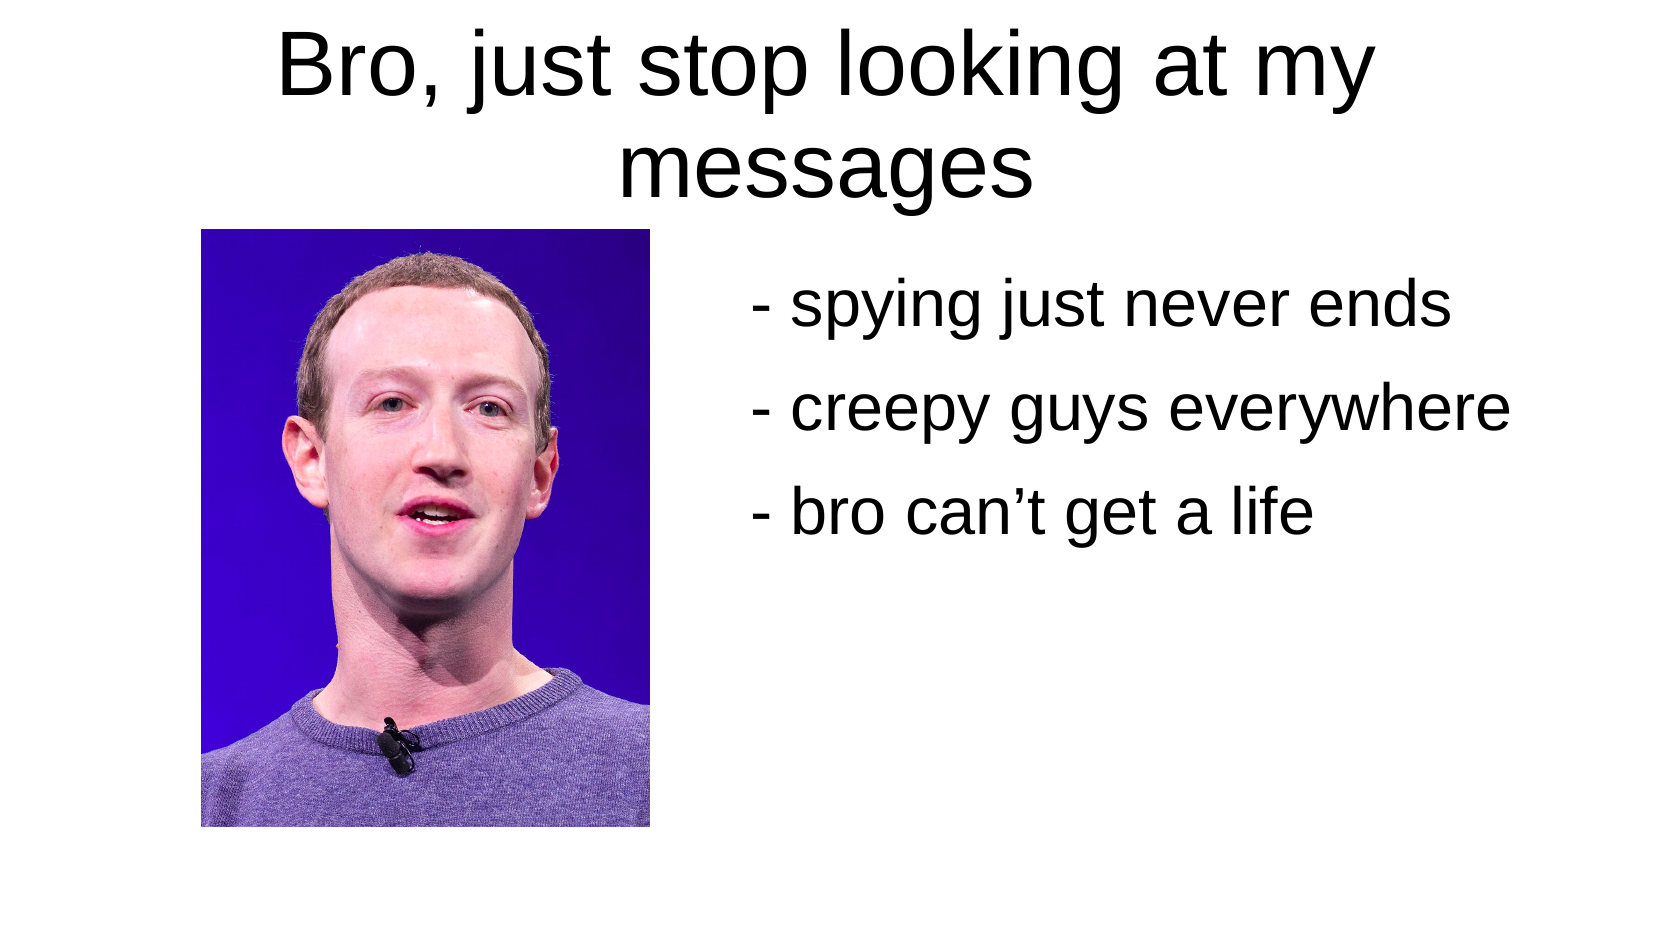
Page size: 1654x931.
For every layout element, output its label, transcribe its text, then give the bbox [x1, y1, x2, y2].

picture [201, 229, 650, 827]
list - spying just never ends - creepy guys everywhere - bro can’t get a life [679, 265, 1571, 806]
title Bro, just stop looking at my messages [82, 12, 1571, 218]
